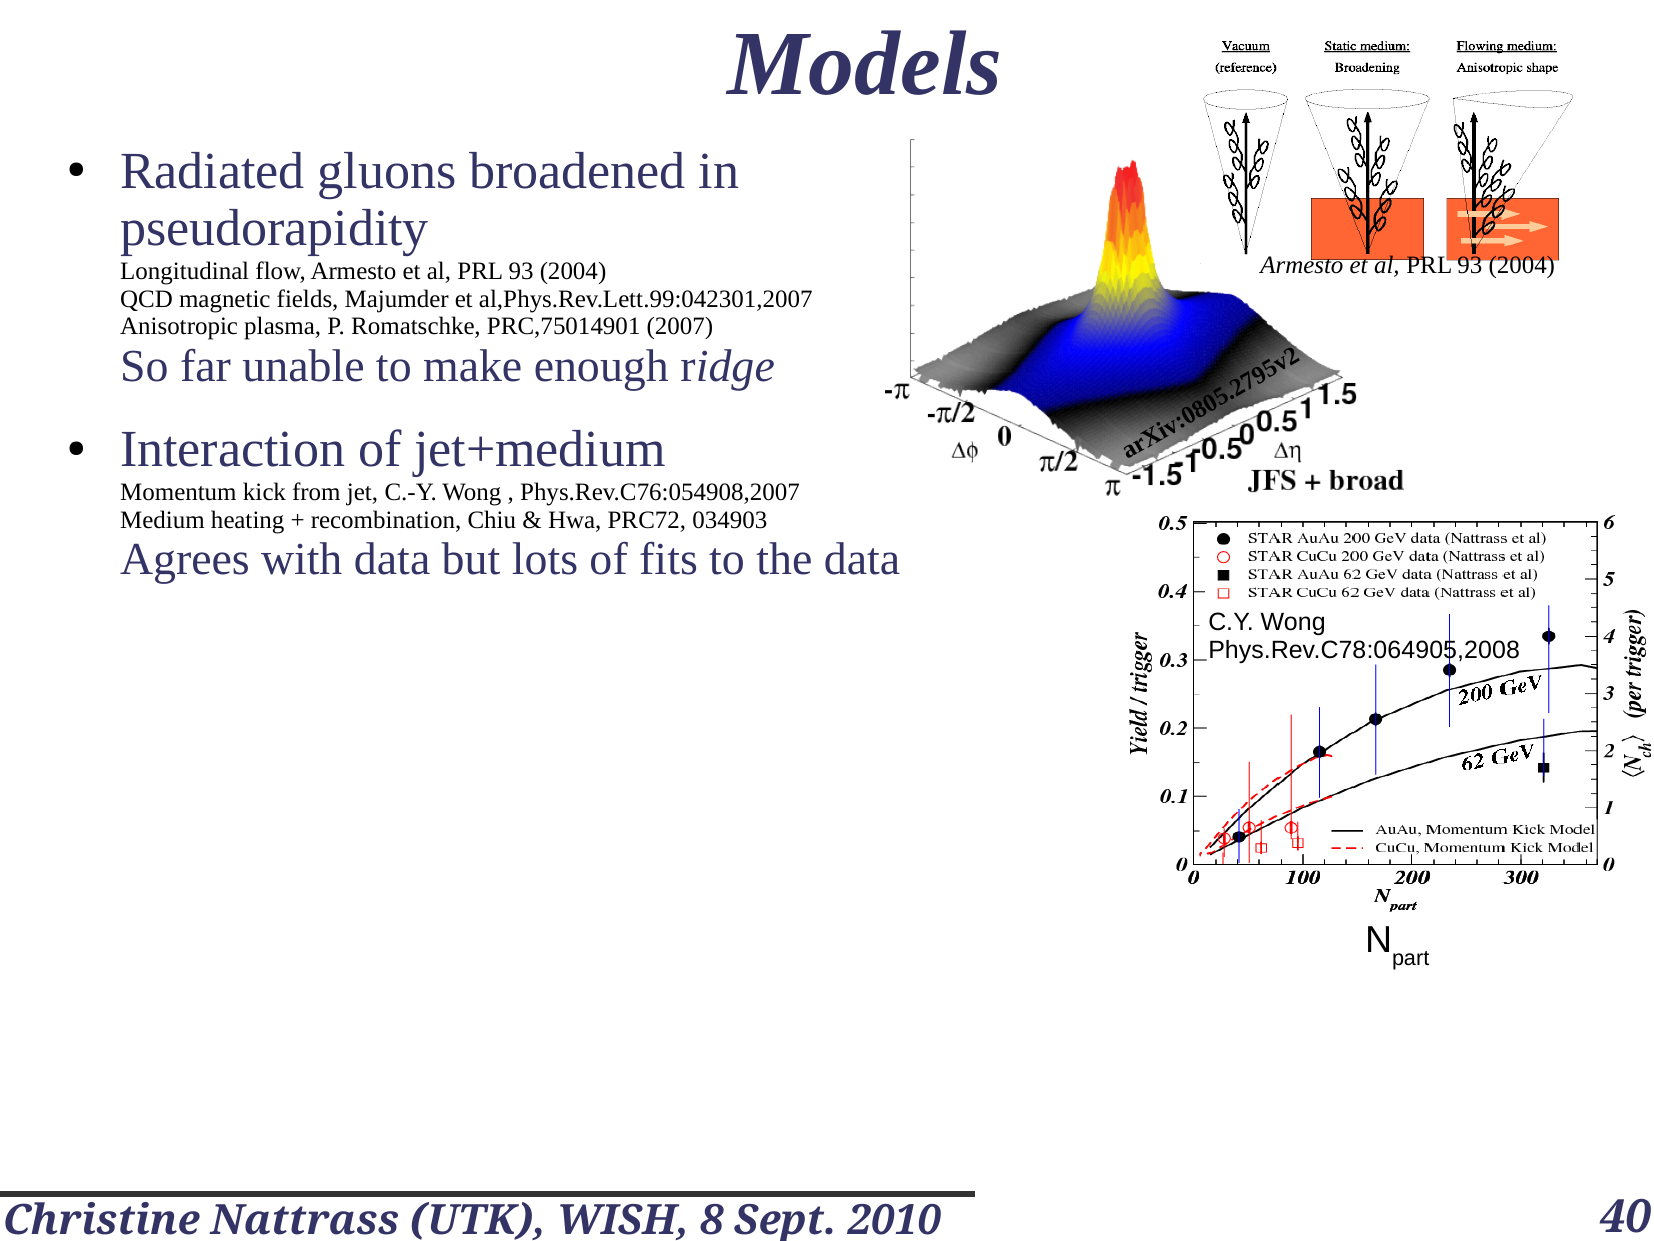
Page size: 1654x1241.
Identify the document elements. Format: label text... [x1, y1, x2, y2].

list Radiated gluons broadened in pseudorapidity Longitudinal flow, Armesto et al, PRL 93 (2004) QCD magnetic fields, Majumder et al,Phys.Rev.Lett.99:042301,2007 Anisotropic plasma, P. Romatschke, PRC,75014901 (2007) So far unable to make enough ridge Interaction of jet+medium Momentum kick from jet, C.-Y. Wong , Phys.Rev.C76:054908,2007 Medium heating + recombination, Chiu & Hwa, PRC72, 034903 Agrees with data but lots of fits to the data [49, 142, 1025, 1184]
text_box Armesto et al, PRL 93 (2004) [1404, 240, 1600, 288]
title Models [64, 0, 1654, 128]
picture [885, 37, 1576, 496]
text_box arXiv:0805.2795v2 [1034, 303, 1364, 521]
text_box Npart [1350, 911, 1463, 978]
picture [1128, 513, 1654, 914]
text_box C.Y. Wong Phys.Rev.C78:064905,2008 [1193, 600, 1538, 671]
